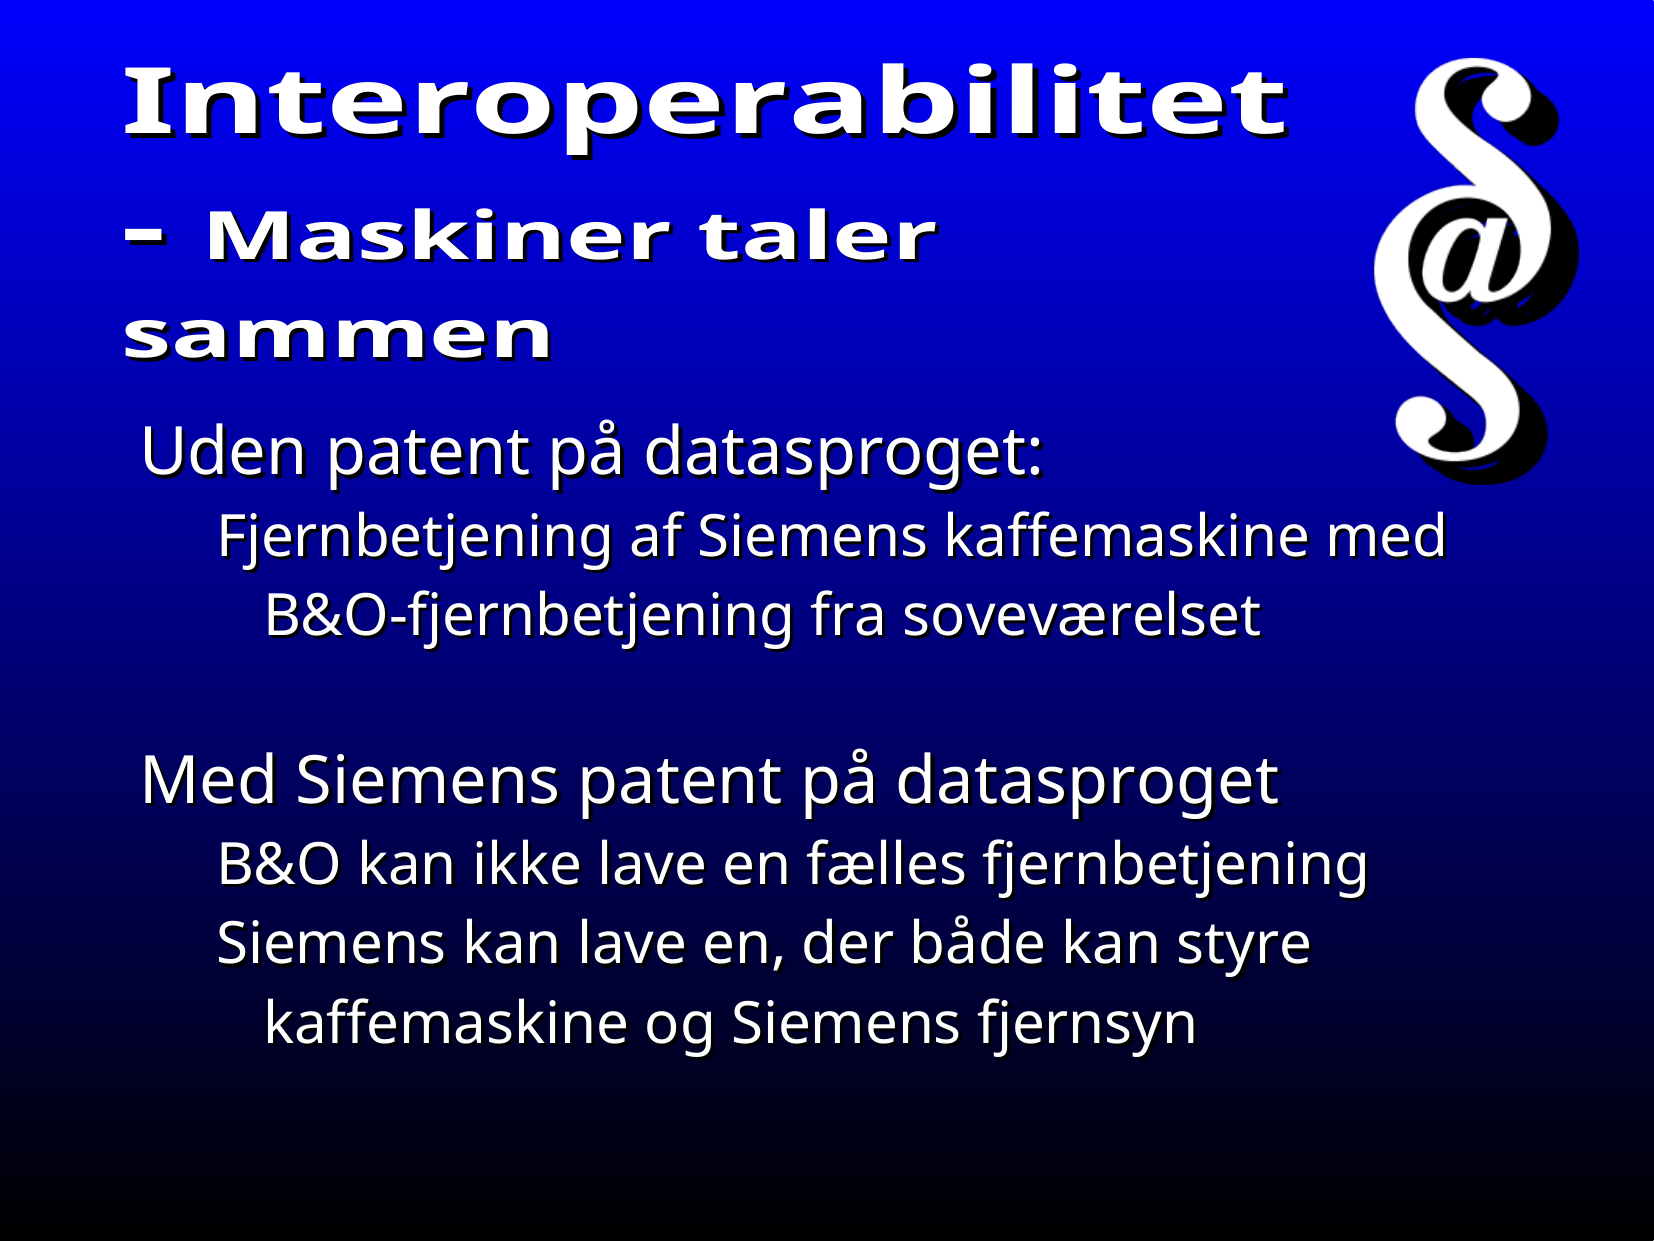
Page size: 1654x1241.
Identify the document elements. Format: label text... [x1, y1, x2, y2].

list Uden patent på datasproget: Fjernbetjening af Siemens kaffemaskine med B&O-fjernbetjening fra soveværelset Med Siemens patent på datasproget B&O kan ikke lave en fælles fjernbetjening Siemens kan lave en, der både kan styre kaffemaskine og Siemens fjernsyn [121, 403, 1534, 1127]
title Interoperabilitet - Maskiner taler sammen [121, 99, 1329, 313]
picture [1357, 44, 1595, 488]
